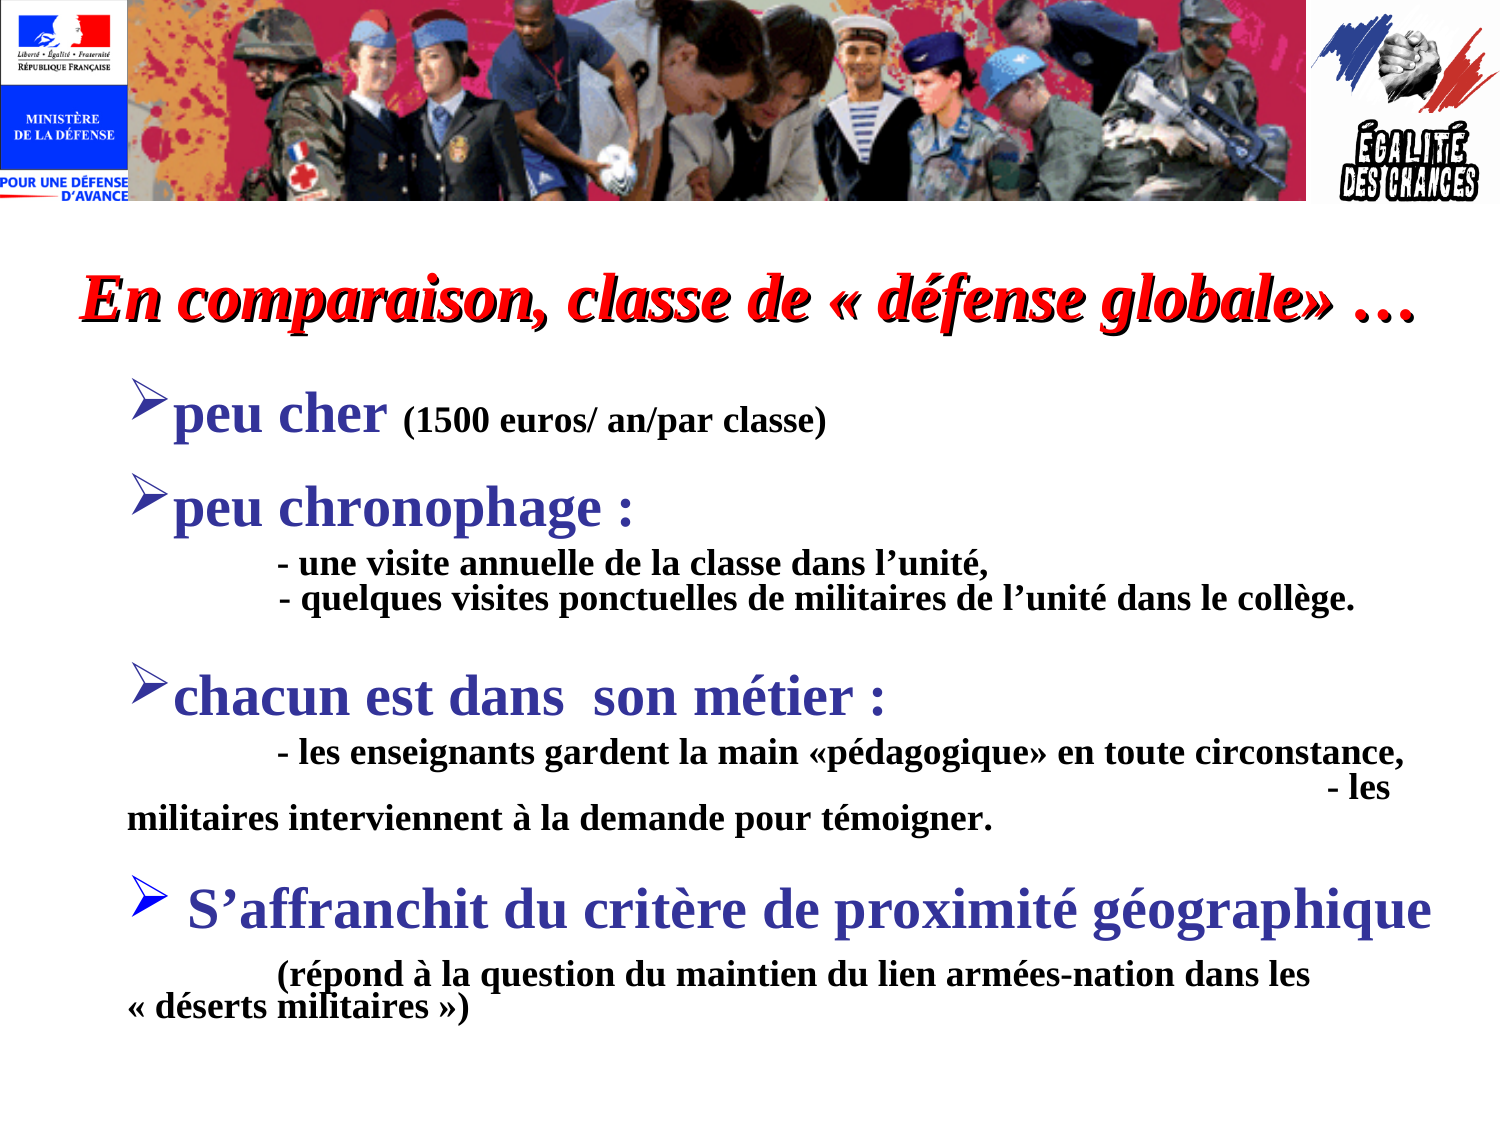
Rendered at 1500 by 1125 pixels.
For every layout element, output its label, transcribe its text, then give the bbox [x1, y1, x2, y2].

text_box En comparaison, classe de « défense globale» … [64, 267, 1447, 339]
text_box peu chronophage : - une visite annuelle de la classe dans l’unité, - quelques visites ponctuelles de militaires de l’unité dans le collège. [112, 479, 1471, 625]
picture [0, 0, 1306, 201]
text_box peu cher (1500 euros/ an/par classe) [112, 385, 1412, 450]
picture [1311, 0, 1500, 204]
text_box chacun est dans son métier : - les enseignants gardent la main «pédagogique» en toute circonstance, - les militaires interviennent à la demande pour témoigner. [112, 668, 1436, 845]
text_box S’affranchit du critère de proximité géographique (répond à la question du maintien du lien armées-nation dans les « déserts militaires ») [112, 881, 1471, 1033]
